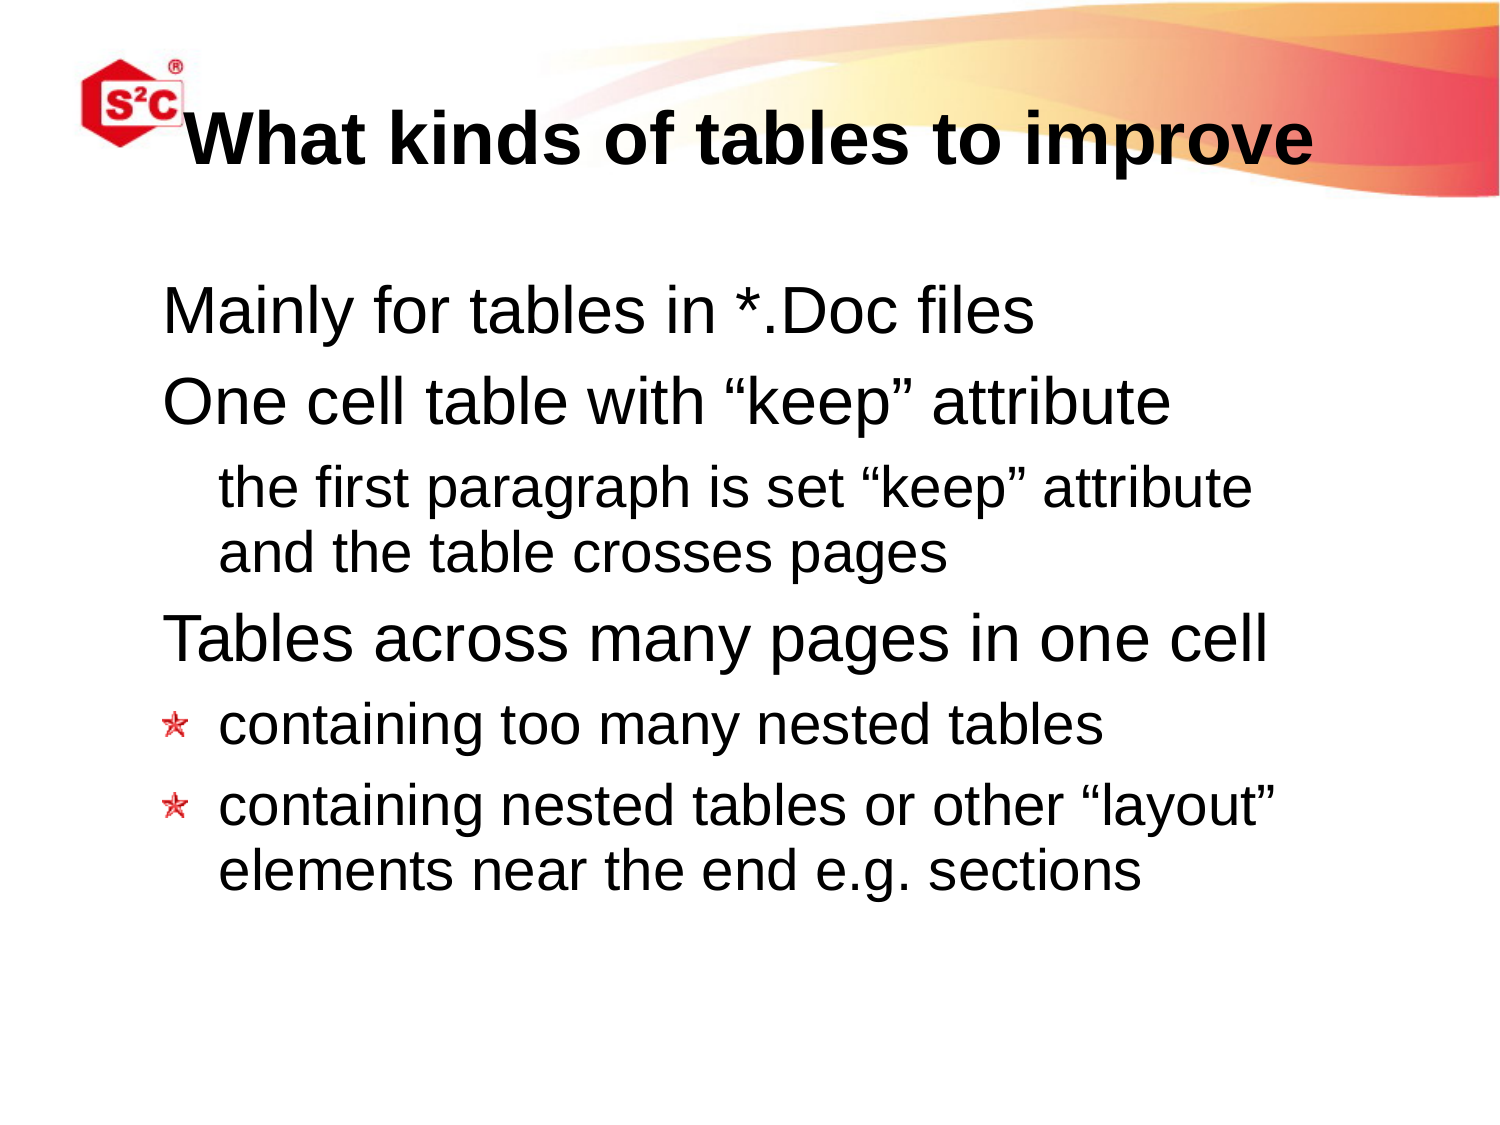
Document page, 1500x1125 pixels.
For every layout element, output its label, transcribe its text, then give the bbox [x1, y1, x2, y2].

list Mainly for tables in *.Doc files One cell table with “keep” attribute the first paragraph is set “keep” attribute and the table crosses pages Tables across many pages in one cell containing too many nested tables containing nested tables or other “layout” elements near the end e.g. sections [147, 265, 1329, 1004]
picture [0, 0, 1500, 1125]
title What kinds of tables to improve [75, 44, 1425, 233]
